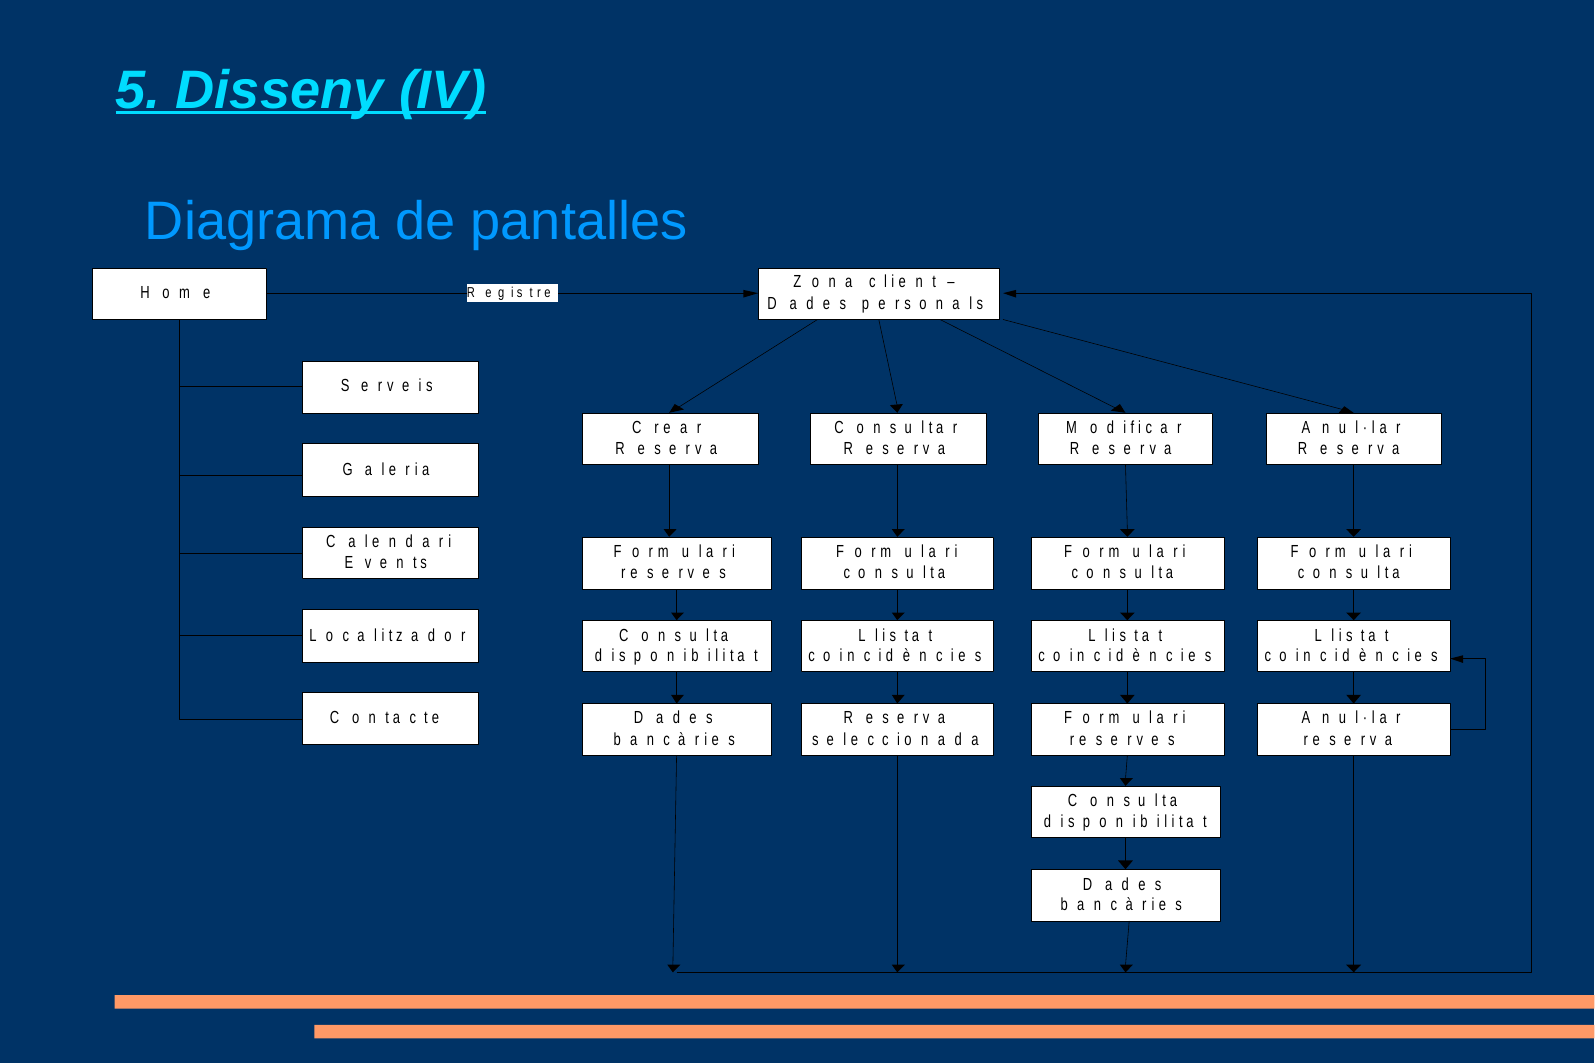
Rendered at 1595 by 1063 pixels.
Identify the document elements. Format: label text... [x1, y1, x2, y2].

picture [88, 265, 1536, 975]
title Diagrama de pantalles [145, 131, 1507, 310]
title 5. Disseny (IV) [115, 0, 1478, 179]
